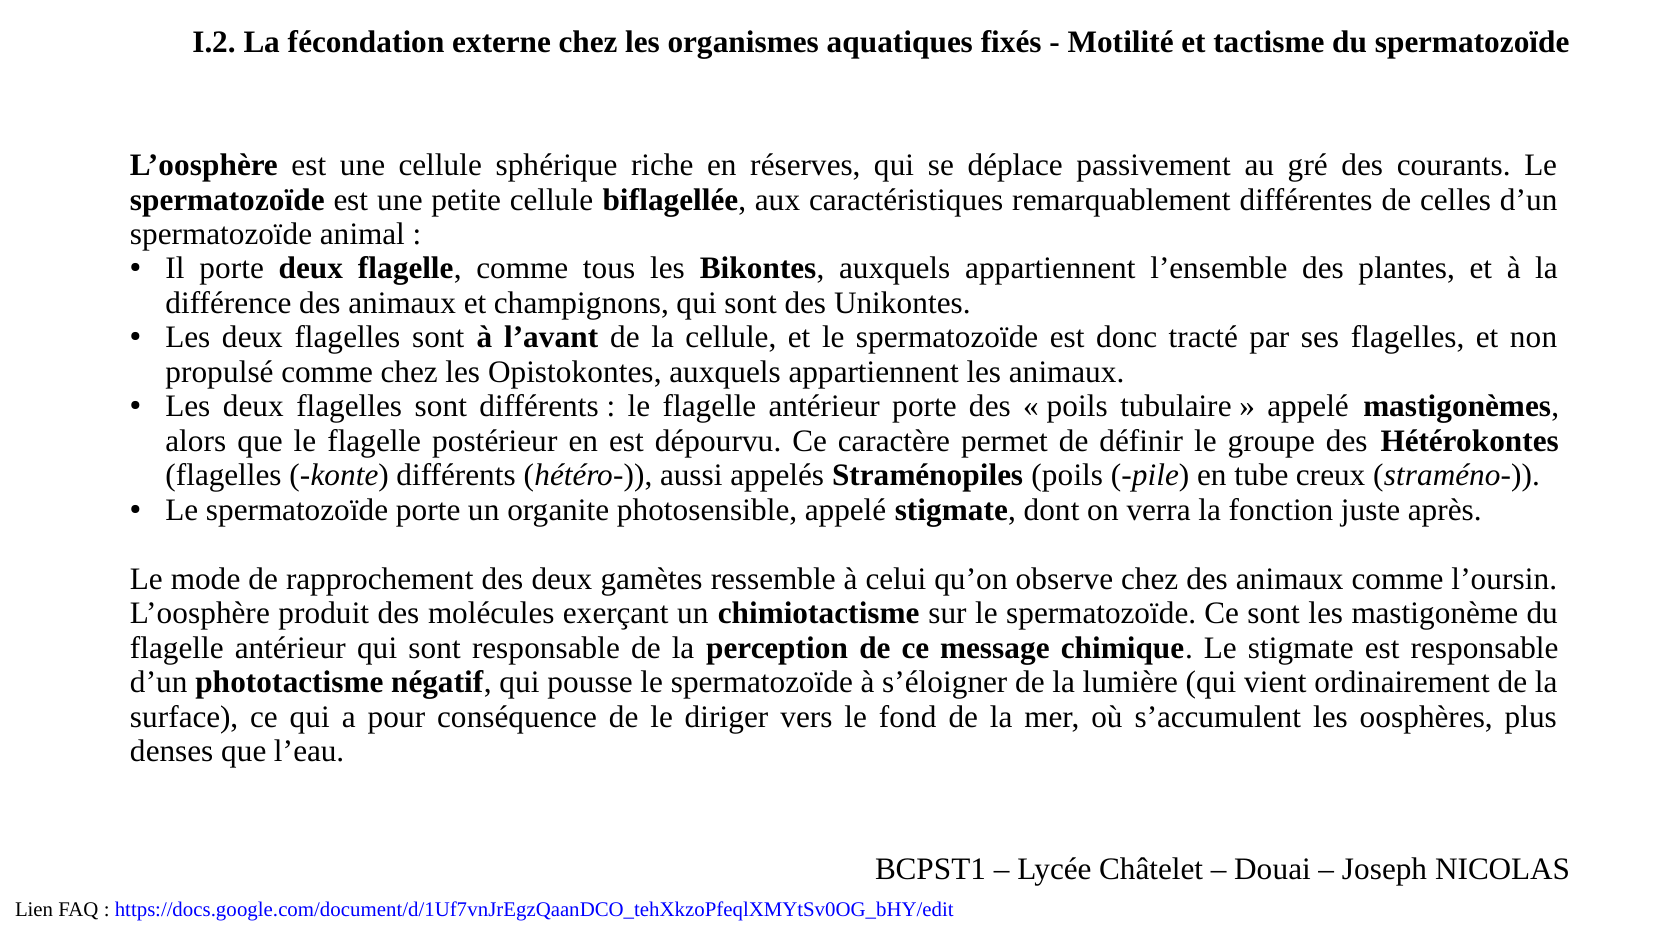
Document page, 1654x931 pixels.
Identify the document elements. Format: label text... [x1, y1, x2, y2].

text_box L’oosphère est une cellule sphérique riche en réserves, qui se déplace passivement au gré des courants. Le spermatozoïde est une petite cellule biflagellée, aux caractéristiques remarquablement différentes de celles d’un spermatozoïde animal : Il porte deux flagelle, comme tous les Bikontes, auxquels appartiennent l’ensemble des plantes, et à la différence des animaux et champignons, qui sont des Unikontes. Les deux flagelles sont à l’avant de la cellule, et le spermatozoïde est donc tracté par ses flagelles, et non propulsé comme chez les Opistokontes, auxquels appartiennent les animaux. Les deux flagelles sont différents : le flagelle antérieur porte des « poils tubulaire » appelé mastigonèmes, alors que le flagelle postérieur en est dépourvu. Ce caractère permet de définir le groupe des Hétérokontes (flagelles (-konte) différents (hétéro-)), aussi appelés Straménopiles (poils (-pile) en tube creux (straméno-)). Le spermatozoïde porte un organite photosensible, appelé stigmate, dont on verra la fonction juste après. Le mode de rapprochement des deux gamètes ressemble à celui qu’on observe chez des animaux comme l’oursin. L’oosphère produit des molécules exerçant un chimiotactisme sur le spermatozoïde. Ce sont les mastigonème du flagelle antérieur qui sont responsable de la perception de ce message chimique. Le stigmate est responsable d’un phototactisme négatif, qui pousse le spermatozoïde à s’éloigner de la lumière (qui vient ordinairement de la surface), ce qui a pour conséquence de le diriger vers le fond de la mer, où s’accumulent les oosphères, plus denses que l’eau. [129, 147, 1560, 839]
text_box Lien FAQ : https://docs.google.com/document/d/1Uf7vnJrEgzQaanDCO_tehXkzoPfeqlXMYtSv0OG_bHY/edit [0, 897, 993, 931]
text_box I.2. La fécondation externe chez les organismes aquatiques fixés - Motilité et tactisme du spermatozoïde [165, 5, 1572, 78]
text_box BCPST1 – Lycée Châtelet – Douai – Joseph NICOLAS [637, 832, 1571, 905]
